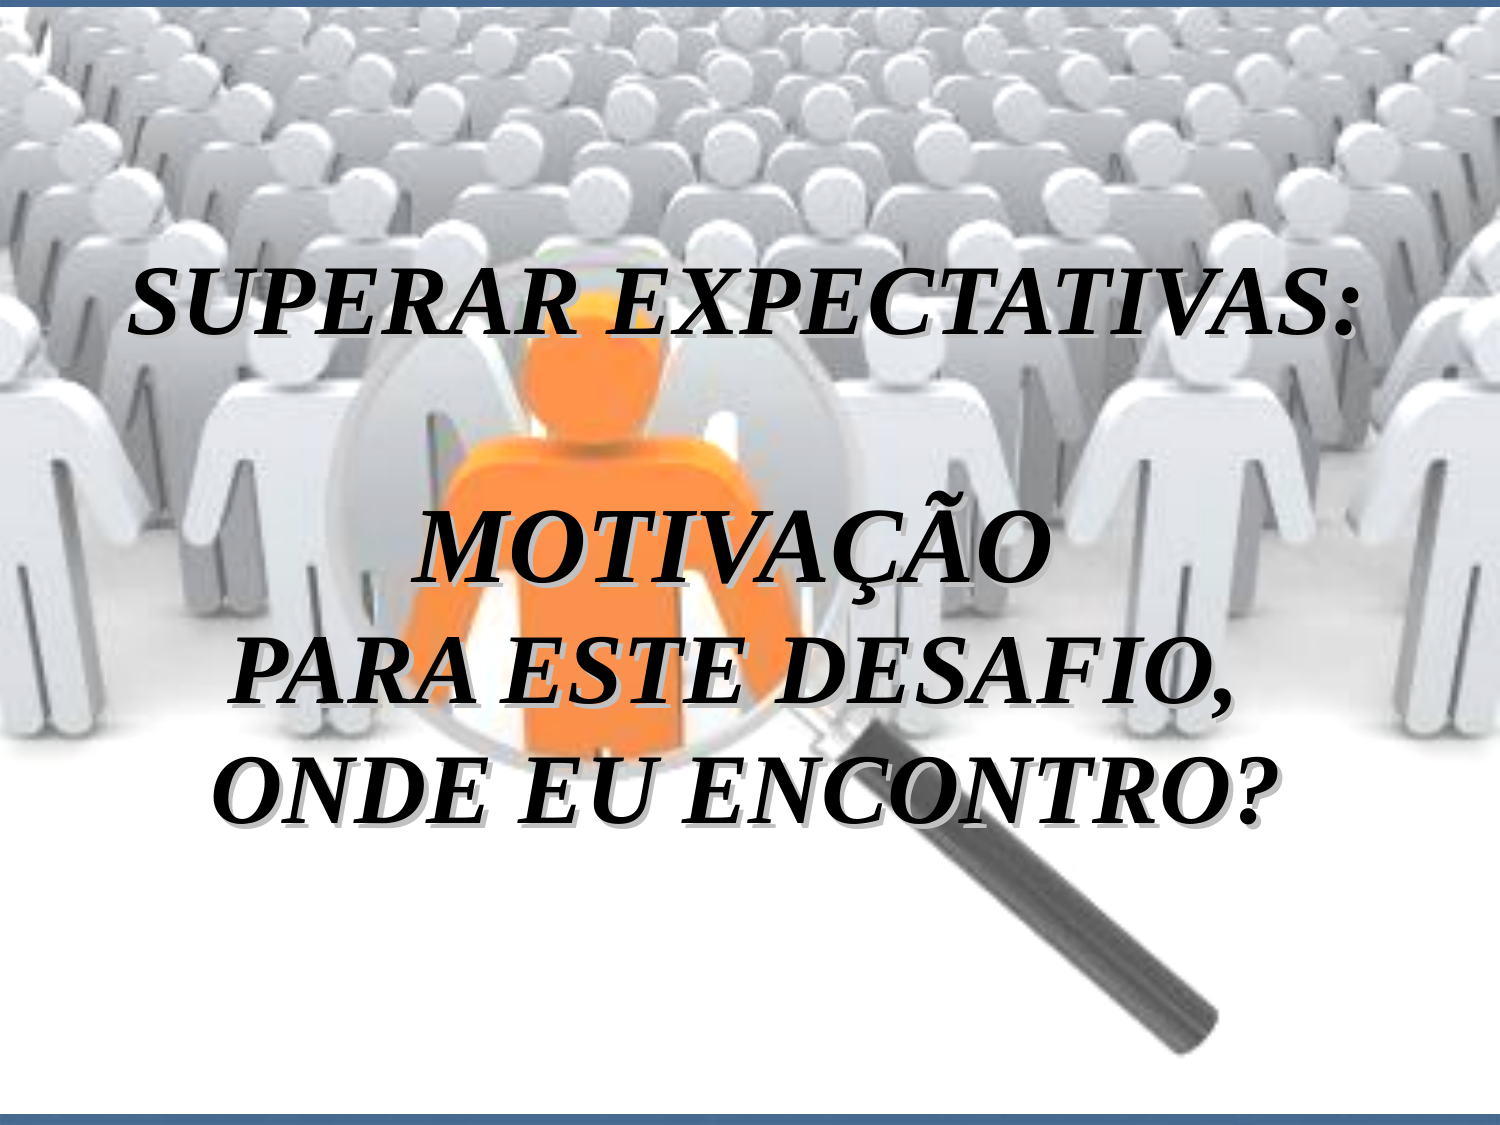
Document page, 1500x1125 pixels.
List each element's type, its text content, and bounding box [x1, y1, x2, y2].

picture [0, 7, 1500, 1114]
text_box SUPERAR EXPECTATIVAS: MOTIVAÇÃO PARA ESTE DESAFIO, ONDE EU ENCONTRO? [0, 227, 1497, 852]
